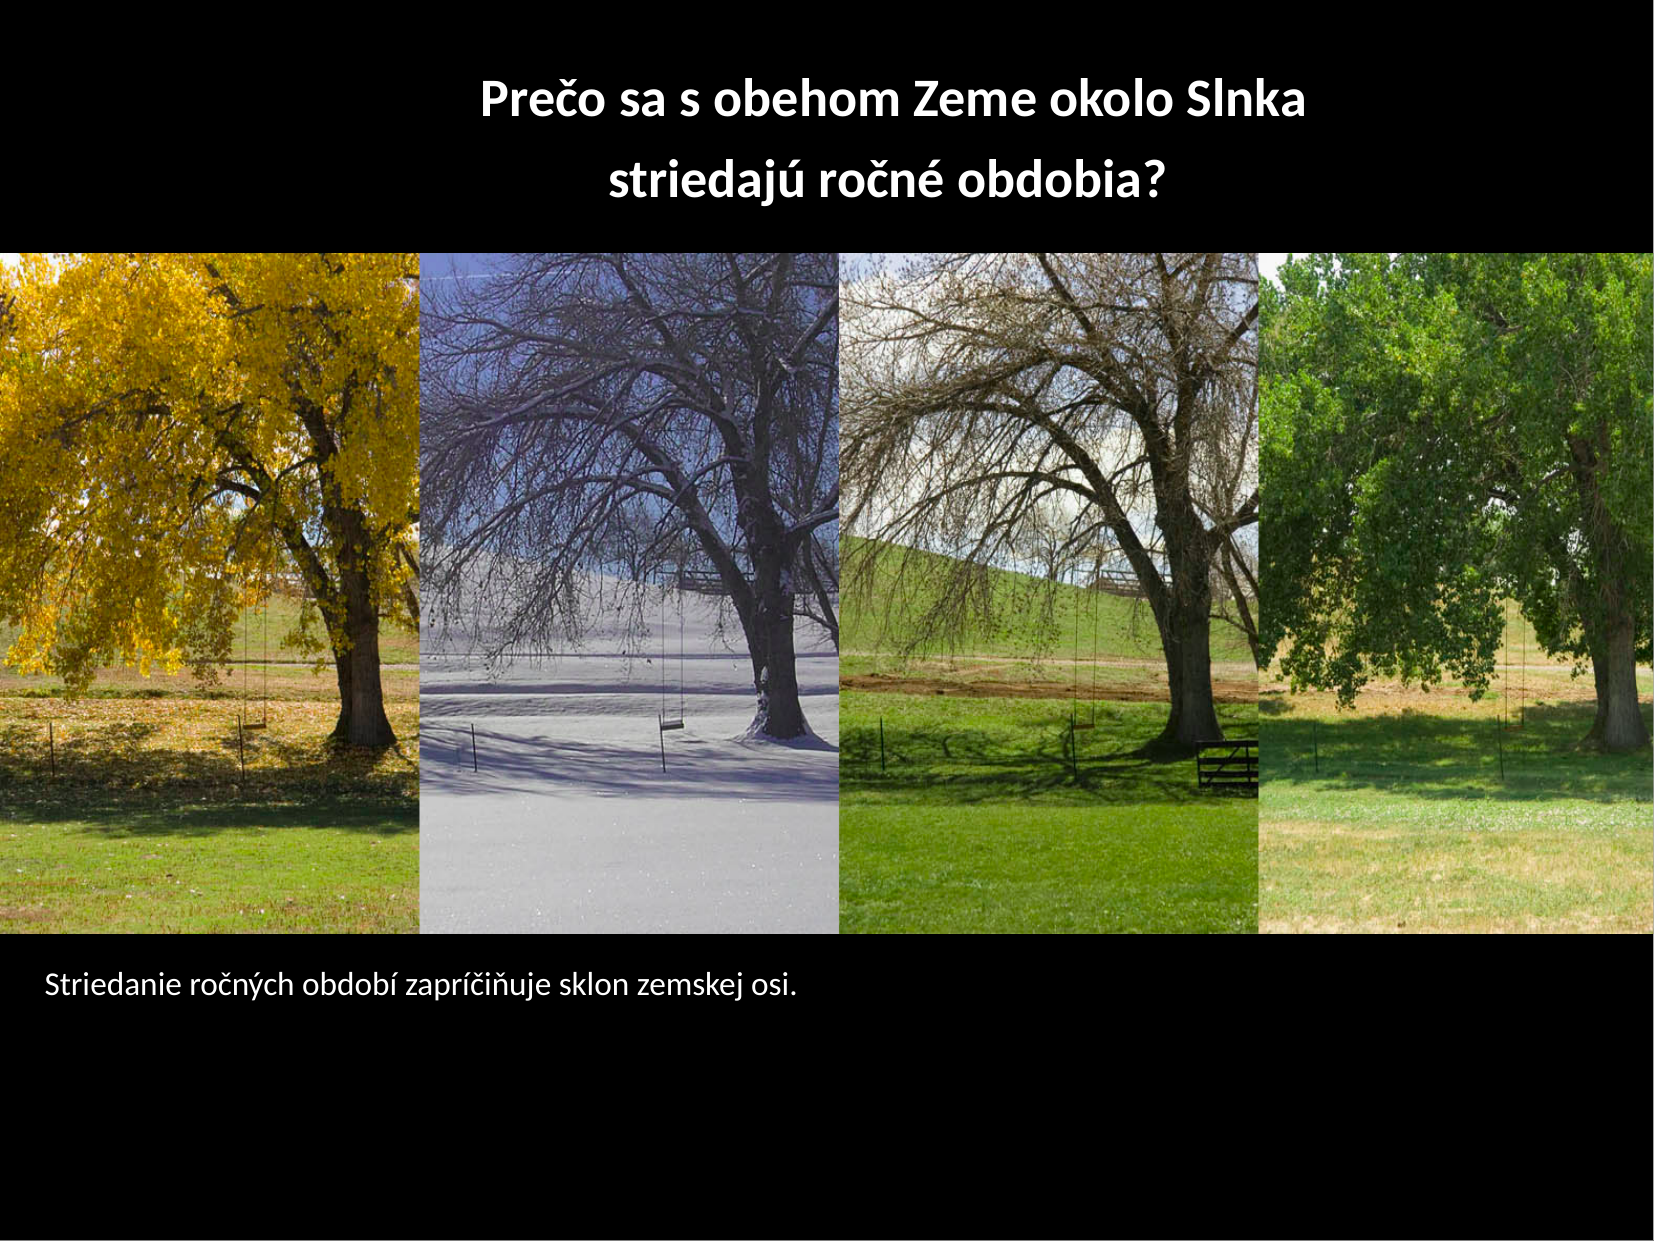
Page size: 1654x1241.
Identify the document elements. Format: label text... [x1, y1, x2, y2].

picture [0, 253, 1654, 934]
text_box [0, 0, 1654, 253]
text_box [0, 934, 1654, 1241]
text_box Striedanie ročných období zapríčiňuje sklon zemskej osi. [29, 962, 1595, 1241]
text_box Prečo sa s obehom Zeme okolo Slnka striedajú ročné obdobia? [372, 40, 1418, 222]
